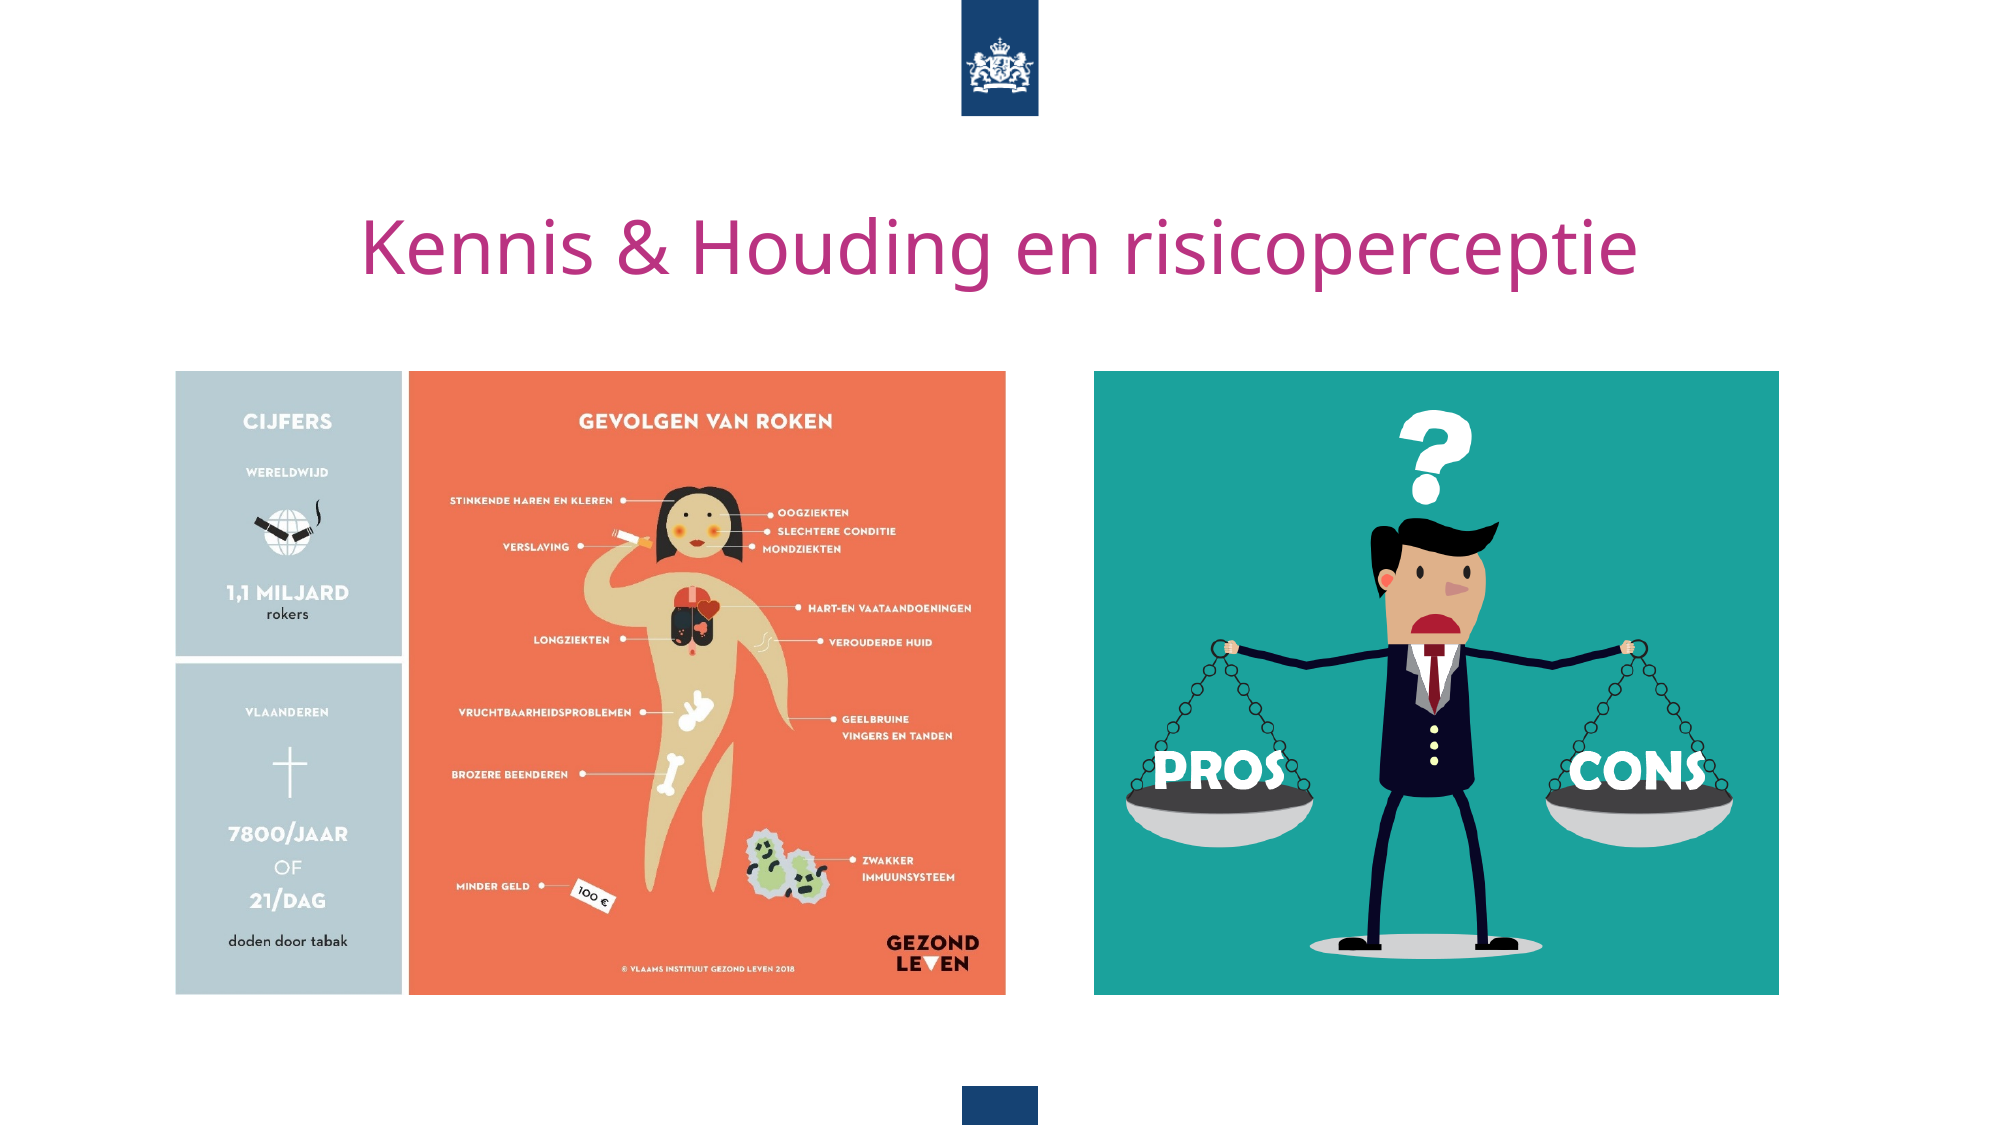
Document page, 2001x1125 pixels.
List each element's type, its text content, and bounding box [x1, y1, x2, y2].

picture [175, 371, 1006, 995]
picture [1094, 371, 1779, 995]
title Kennis & Houding en risicoperceptie [104, 172, 1897, 329]
